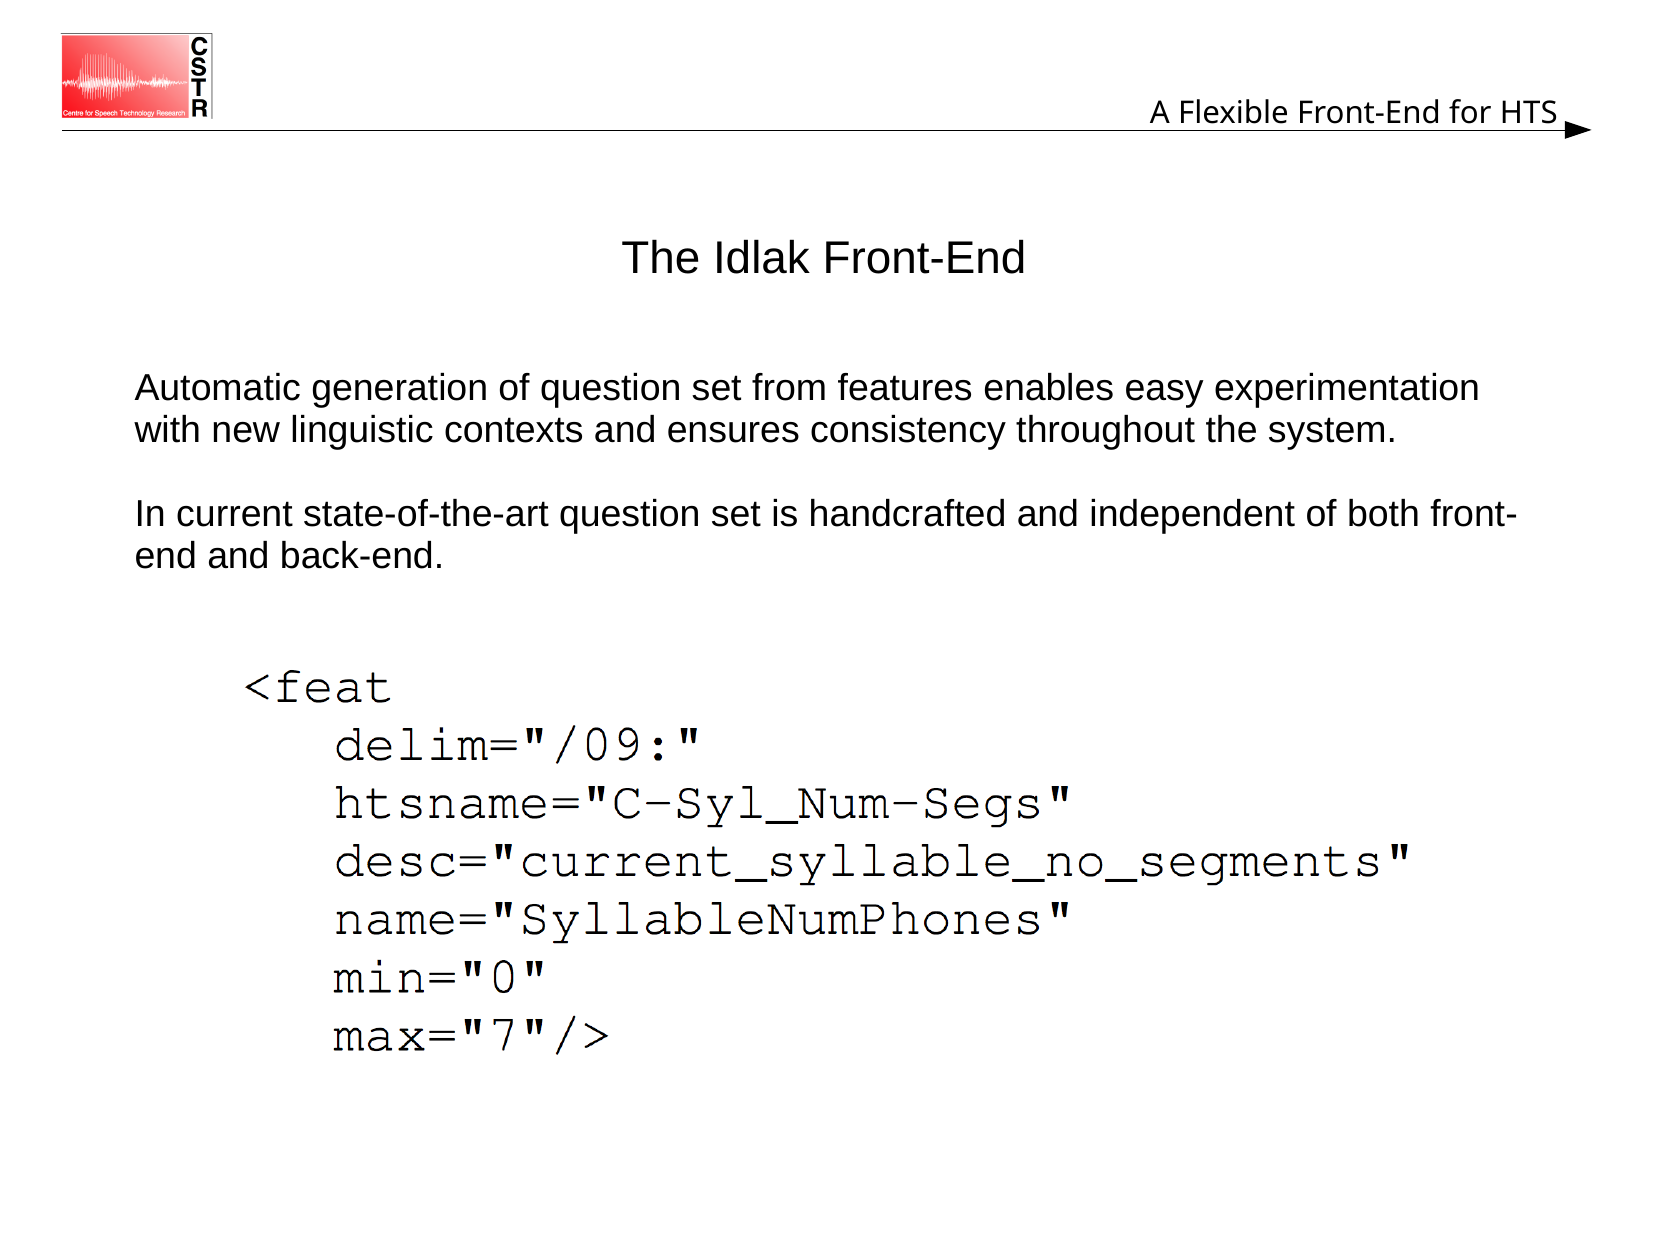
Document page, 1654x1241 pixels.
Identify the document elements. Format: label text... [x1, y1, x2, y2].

picture [236, 667, 1418, 1058]
picture [60, 32, 213, 119]
text_box Automatic generation of question set from features enables easy experimentation with new linguistic contexts and ensures consistency throughout the system. In current state-of-the-art question set is handcrafted and independent of both front-end and back-end. [119, 359, 1534, 585]
text_box The Idlak Front-End [606, 224, 1047, 291]
text_box A Flexible Front-End for HTS [1135, 82, 1571, 141]
